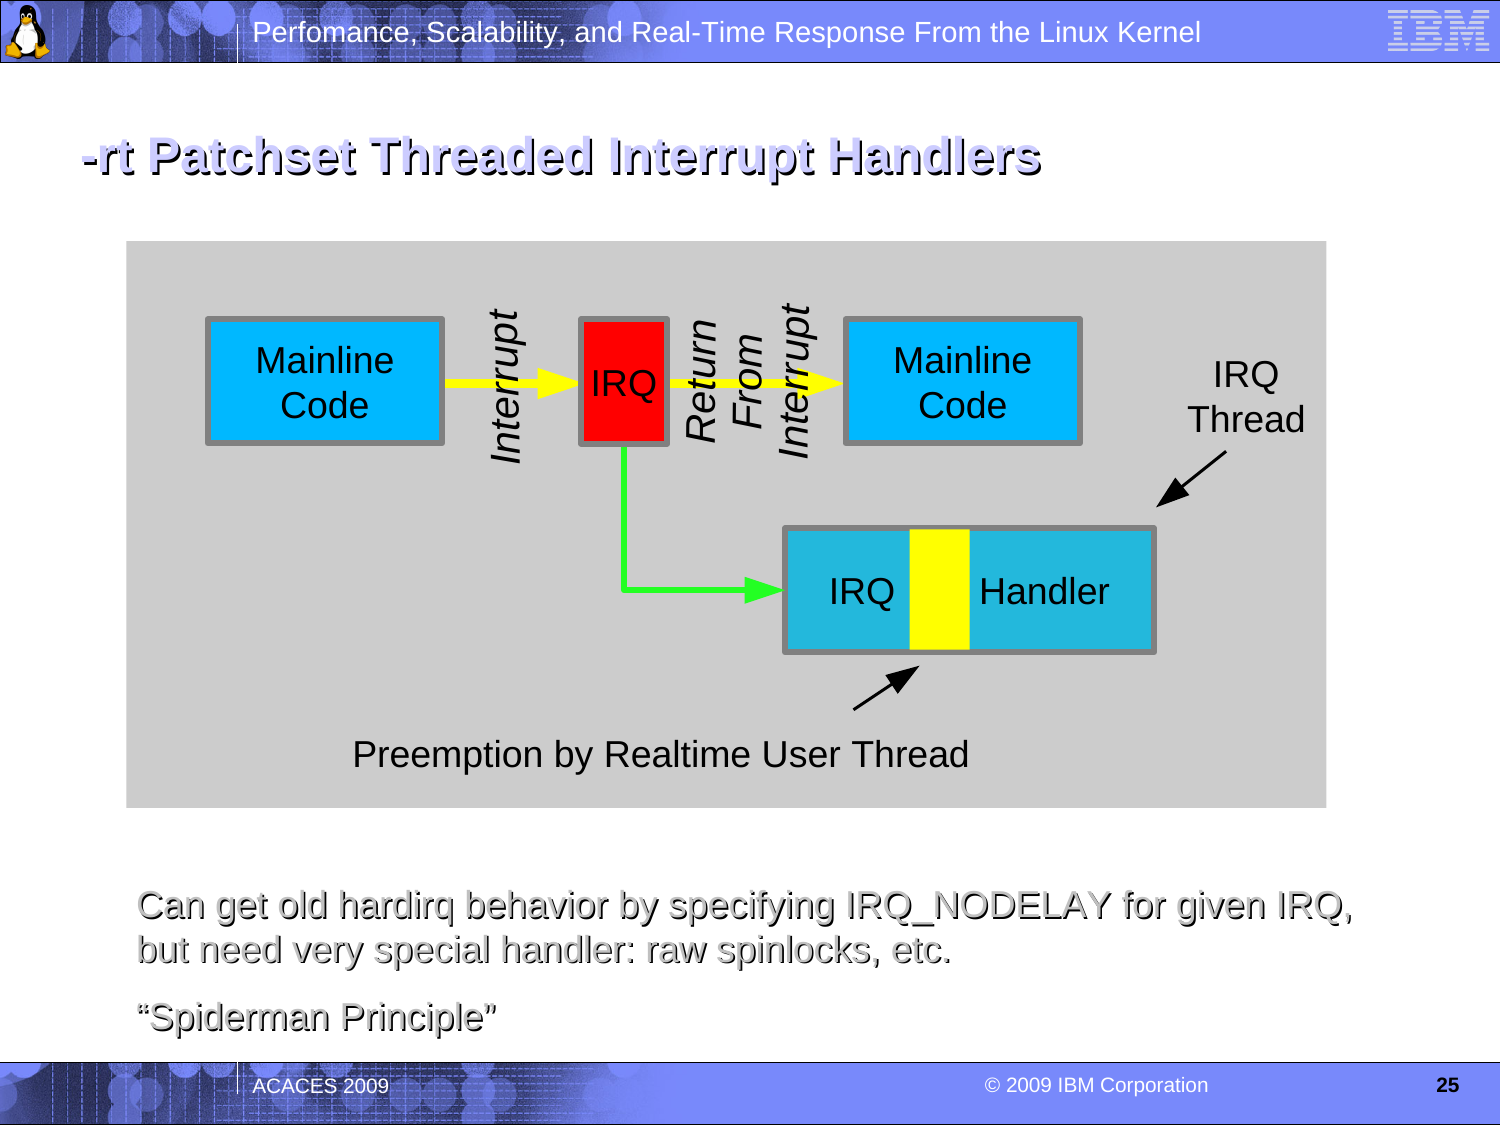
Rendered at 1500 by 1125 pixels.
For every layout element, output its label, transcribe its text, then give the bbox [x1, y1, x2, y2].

text_box Interrupt [467, 280, 614, 482]
text_box IRQ Thread [1172, 343, 1334, 465]
text_box Mainline Code [845, 319, 1080, 444]
picture [1, 1, 1500, 62]
text_box IRQ [581, 319, 668, 444]
text_box IRQ Handler [785, 528, 1154, 653]
text_box Return From Interrupt [669, 238, 950, 477]
text_box Preemption by Realtime User Thread [337, 723, 1013, 795]
title -rt Patchset Threaded Interrupt Handlers [79, 124, 1433, 192]
text_box [126, 241, 1327, 808]
text_box [909, 529, 970, 650]
text_box Can get old hardirq behavior by specifying IRQ_NODELAY for given IRQ, but need very special handler: raw spinlocks, etc. “Spiderman Principle” [121, 873, 1369, 1043]
picture [0, 1063, 1500, 1124]
text_box Mainline Code [207, 319, 443, 444]
